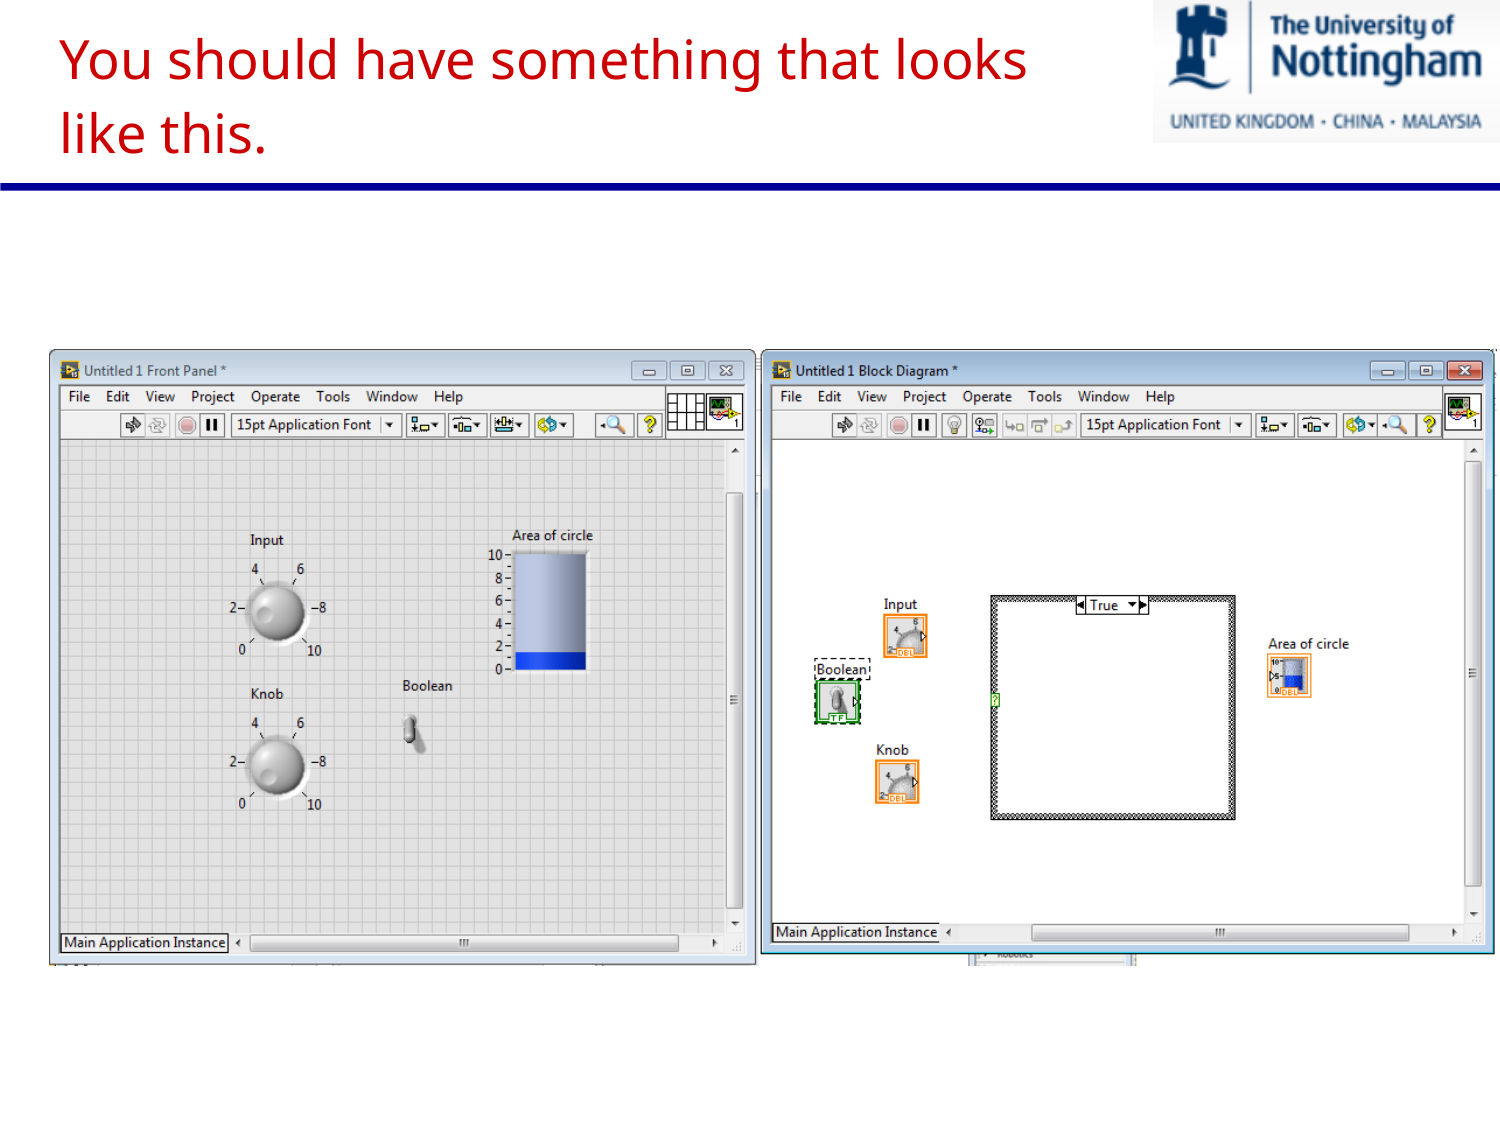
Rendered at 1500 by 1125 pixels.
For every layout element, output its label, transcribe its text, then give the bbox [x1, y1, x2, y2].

picture [49, 349, 1497, 966]
picture [1153, 0, 1500, 143]
title You should have something that looks like this. [59, 32, 1093, 159]
